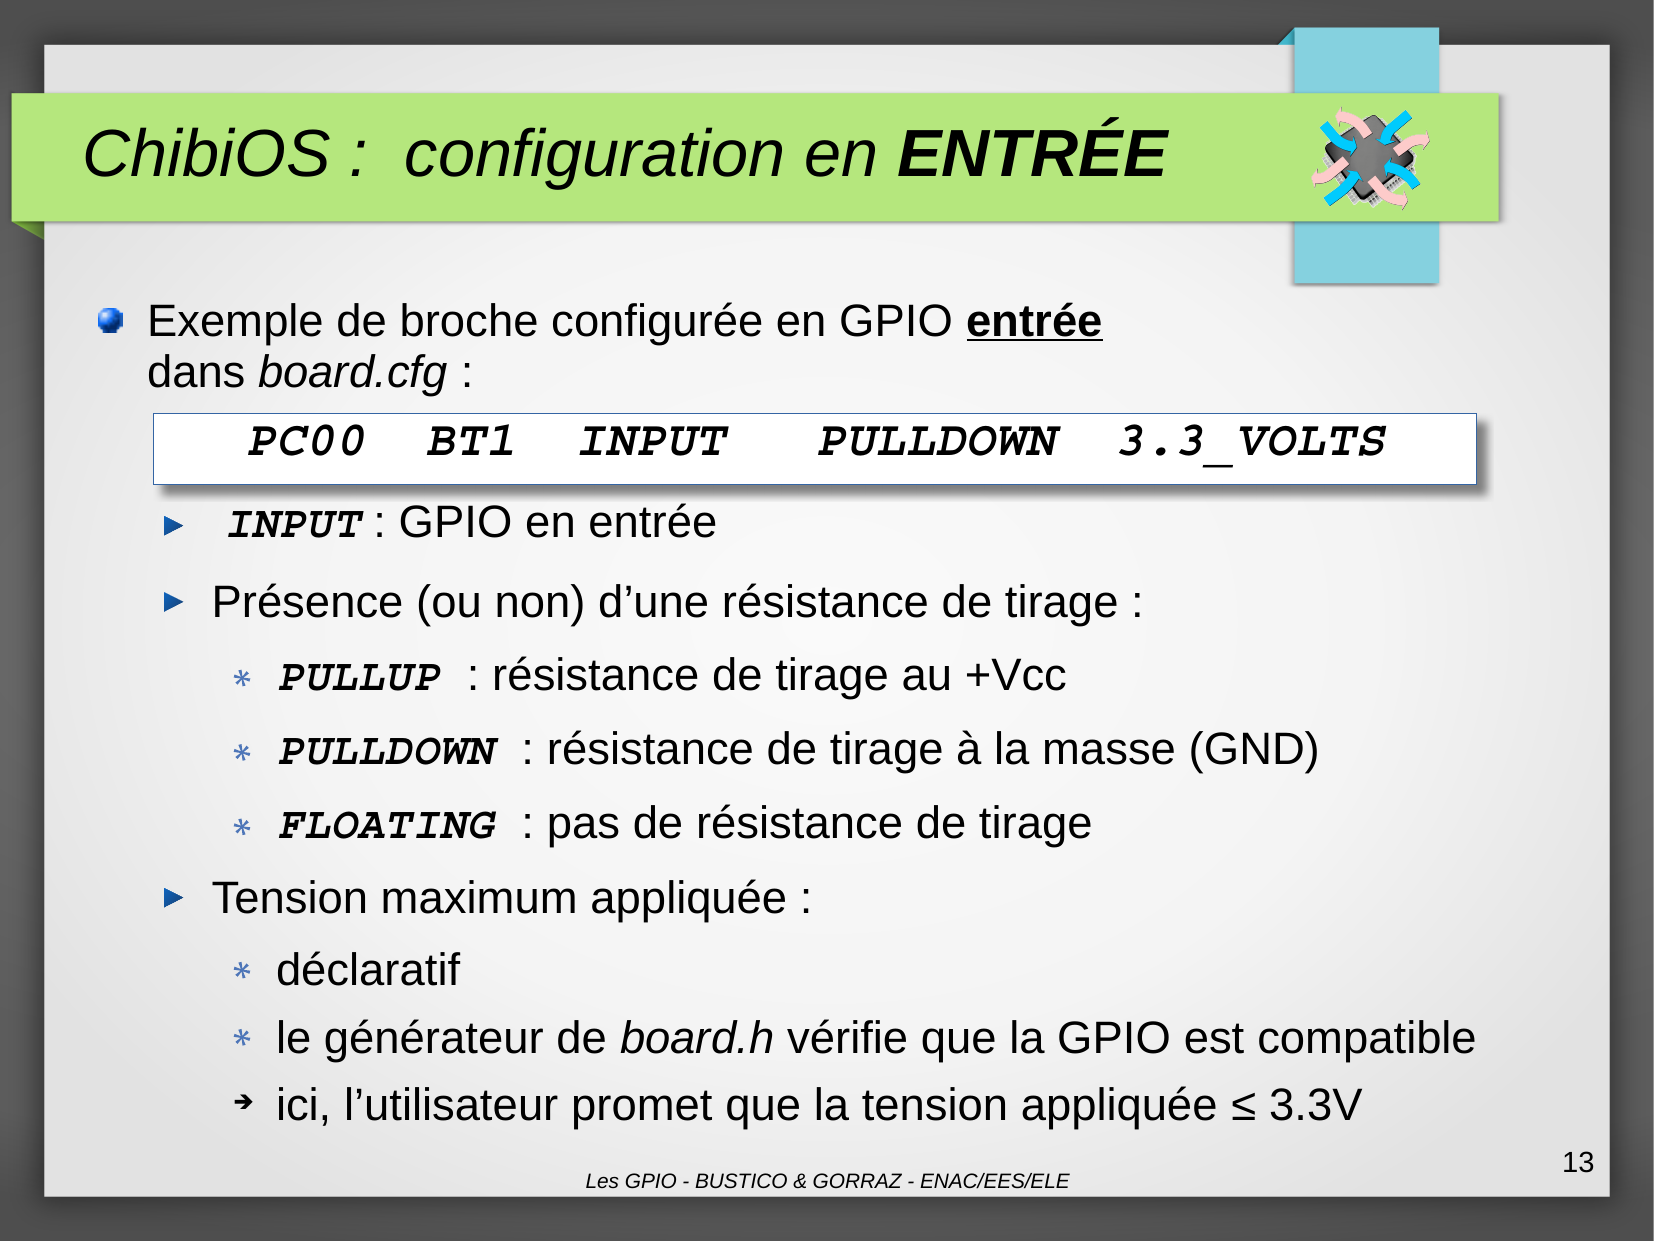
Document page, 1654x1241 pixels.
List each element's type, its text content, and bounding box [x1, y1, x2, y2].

title ChibiOS : configuration en ENTRÉE [82, 94, 1264, 213]
list Exemple de broche configurée en GPIO entrée dans board.cfg : INPUT : GPIO en entrée Présence (ou non) d’une résistance de tirage : PULLUP : résistance de tirage au +Vcc PULLDOWN : résistance de tirage à la masse (GND) FLOATING : pas de résistance de tirage Tension maximum appliquée : déclaratif le générateur de board.h vérifie que la GPIO est compatible ici, l’utilisateur promet que la tension appliquée ≤ 3.3V [82, 295, 1571, 1134]
picture [0, 0, 1654, 1241]
text_box PC00 BT1 INPUT PULLDOWN 3.3_VOLTS [153, 413, 1477, 485]
